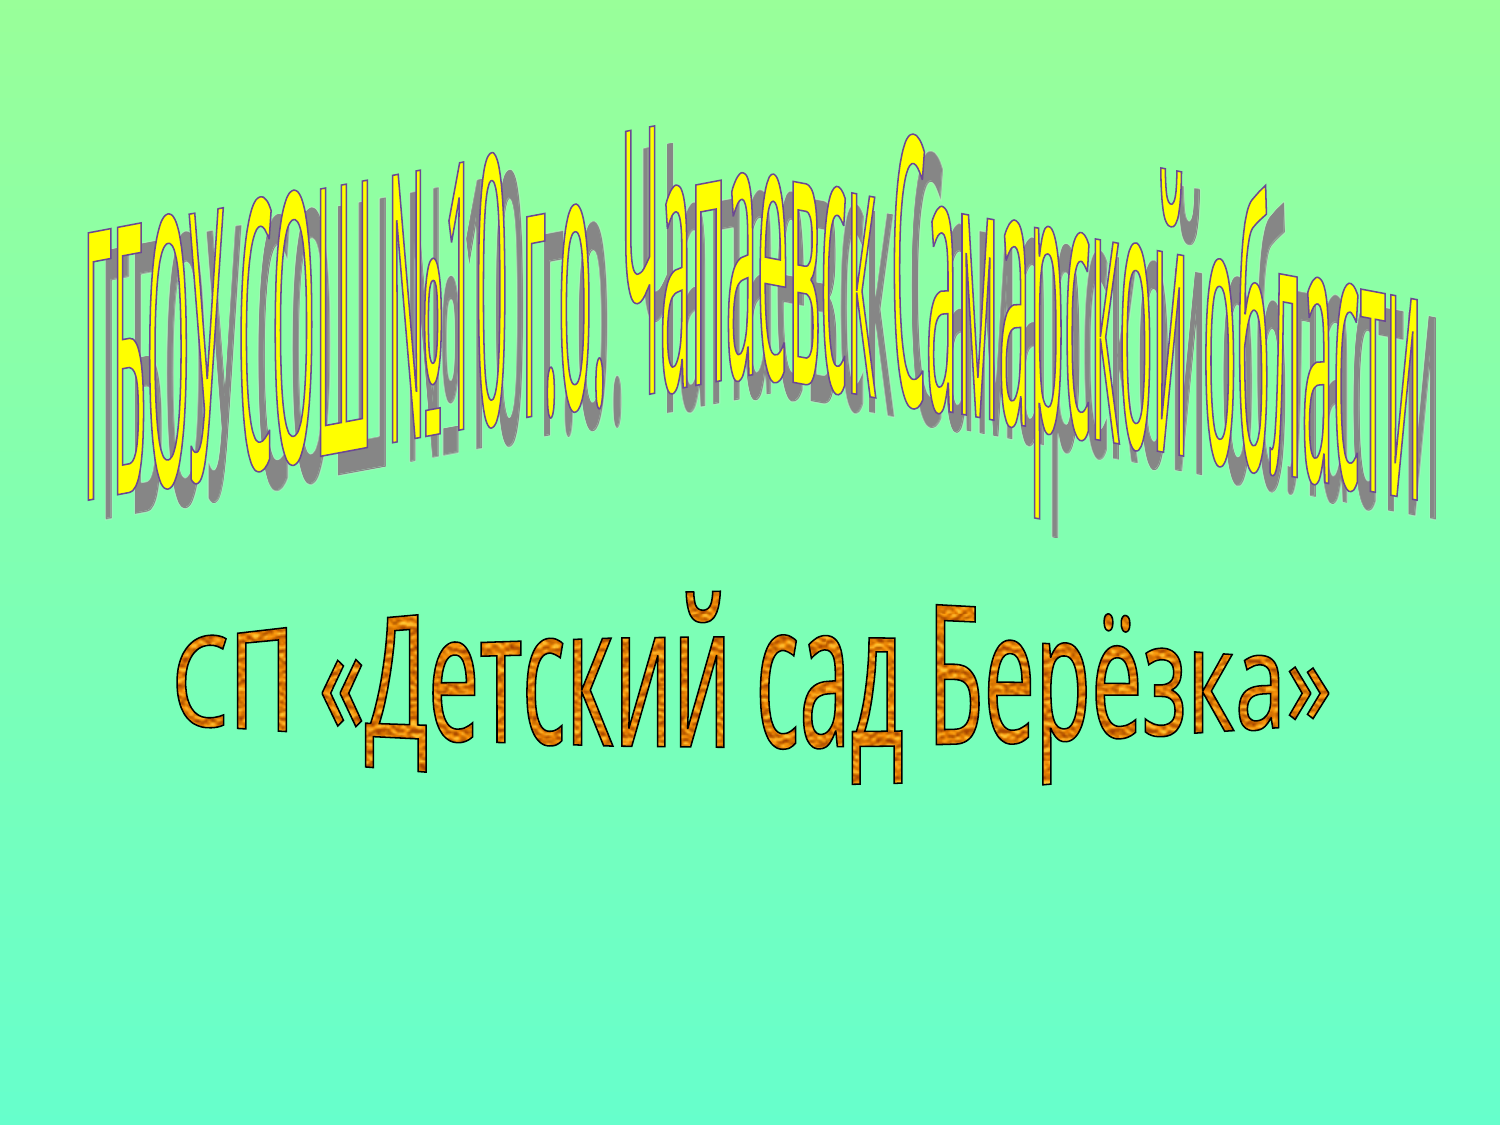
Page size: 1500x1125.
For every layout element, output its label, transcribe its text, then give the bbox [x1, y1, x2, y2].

text_box СП «Детский сад Берёзка» [1145, 648, 1183, 737]
text_box ГБОУ СОШ №10 г.о. Чапаевск Самарской области [149, 213, 187, 490]
text_box ГБОУ СОШ №10 г.о. Чапаевск Самарской области [424, 258, 442, 385]
text_box СП «Детский сад Берёзка» [432, 641, 475, 743]
text_box СП «Детский сад Берёзка» [573, 638, 613, 747]
text_box ГБОУ СОШ №10 г.о. Чапаевск Самарской области [1095, 238, 1120, 444]
text_box СП «Детский сад Берёзка» [1289, 667, 1311, 720]
text_box ГБОУ СОШ №10 г.о. Чапаевск Самарской области [1304, 277, 1329, 485]
text_box ГБОУ СОШ №10 г.о. Чапаевск Самарской области [625, 125, 655, 395]
text_box СП «Детский сад Берёзка» [237, 627, 287, 732]
text_box СП «Детский сад Берёзка» [936, 604, 980, 745]
text_box СП «Детский сад Берёзка» [852, 637, 902, 785]
text_box ГБОУ СОШ №10 г.о. Чапаевск Самарской области [275, 190, 312, 466]
text_box ГБОУ СОШ №10 г.о. Чапаевск Самарской области [662, 185, 687, 394]
text_box ГБОУ СОШ №10 г.о. Чапаевск Самарской области [728, 172, 753, 382]
text_box СП «Детский сад Берёзка» [365, 614, 427, 773]
text_box СП «Детский сад Берёзка» [481, 641, 521, 743]
text_box ГБОУ СОШ №10 г.о. Чапаевск Самарской области [962, 213, 994, 421]
text_box СП «Детский сад Берёзка» [1194, 651, 1234, 734]
text_box ГБОУ СОШ №10 г.о. Чапаевск Самарской области [1157, 250, 1184, 457]
text_box ГБОУ СОШ №10 г.о. Чапаевск Самарской области [823, 186, 846, 395]
text_box ГБОУ СОШ №10 г.о. Чапаевск Самарской области [1360, 289, 1386, 493]
text_box ГБОУ СОШ №10 г.о. Чапаевск Самарской области [1390, 294, 1418, 501]
text_box СП «Детский сад Берёзка» [526, 638, 563, 746]
text_box ГБОУ СОШ №10 г.о. Чапаевск Самарской области [793, 181, 819, 385]
text_box ГБОУ СОШ №10 г.о. Чапаевск Самарской области [448, 161, 464, 431]
text_box ГБОУ СОШ №10 г.о. Чапаевск Самарской области [88, 228, 111, 501]
text_box СП «Детский сад Берёзка» [322, 660, 344, 726]
text_box ГБОУ СОШ №10 г.о. Чапаевск Самарской области [392, 170, 421, 443]
text_box ГБОУ СОШ №10 г.о. Чапаевск Самарской области [1001, 219, 1026, 428]
text_box ГБОУ СОШ №10 г.о. Чапаевск Самарской области [320, 180, 368, 457]
text_box ГБОУ СОШ №10 г.о. Чапаевск Самарской области [695, 180, 722, 386]
text_box ГБОУ СОШ №10 г.о. Чапаевск Самарской области [189, 207, 224, 484]
text_box ГБОУ СОШ №10 г.о. Чапаевск Самарской области [1336, 283, 1358, 492]
text_box ГБОУ СОШ №10 г.о. Чапаевск Самарской области [1034, 226, 1062, 519]
text_box СП «Детский сад Берёзка» [686, 591, 721, 623]
text_box СП «Детский сад Берёзка» [1239, 655, 1279, 731]
text_box СП «Детский сад Берёзка» [177, 635, 227, 728]
text_box ГБОУ СОШ №10 г.о. Чапаевск Самарской области [117, 222, 144, 495]
text_box СП «Детский сад Берёзка» [988, 640, 1031, 745]
text_box ГБОУ СОШ №10 г.о. Чапаевск Самарской области [1205, 258, 1234, 467]
text_box ГБОУ СОШ №10 г.о. Чапаевск Самарской области [241, 196, 272, 472]
text_box ГБОУ СОШ №10 г.о. Чапаевск Самарской области [526, 213, 545, 418]
text_box ГБОУ СОШ №10 г.о. Чапаевск Самарской области [1270, 273, 1298, 478]
text_box СП «Детский сад Берёзка» [621, 637, 665, 747]
text_box ГБОУ СОШ №10 г.о. Чапаевск Самарской области [1160, 167, 1182, 227]
text_box СП «Детский сад Берёзка» [1042, 642, 1087, 785]
text_box ГБОУ СОШ №10 г.о. Чапаевск Самарской области [928, 206, 953, 414]
text_box СП «Детский сад Берёзка» [680, 636, 724, 748]
text_box ГБОУ СОШ №10 г.о. Чапаевск Самарской области [760, 174, 786, 383]
text_box ГБОУ СОШ №10 г.о. Чапаевск Самарской области [894, 134, 925, 410]
text_box ГБОУ СОШ №10 г.о. Чапаевск Самарской области [851, 192, 876, 398]
text_box ГБОУ СОШ №10 г.о. Чапаевск Самарской области [478, 152, 505, 429]
text_box ГБОУ СОШ №10 г.о. Чапаевск Самарской области [561, 204, 589, 413]
text_box ГБОУ СОШ №10 г.о. Чапаевск Самарской области [1122, 243, 1150, 452]
text_box ГБОУ СОШ №10 г.о. Чапаевск Самарской области [1239, 185, 1267, 474]
text_box СП «Детский сад Берёзка» [803, 635, 844, 749]
text_box СП «Детский сад Берёзка» [1096, 645, 1138, 739]
text_box СП «Детский сад Берёзка» [340, 659, 362, 727]
text_box СП «Детский сад Берёзка» [1307, 668, 1329, 719]
text_box СП «Детский сад Берёзка» [760, 634, 797, 750]
text_box ГБОУ СОШ №10 г.о. Чапаевск Самарской области [1067, 232, 1089, 441]
